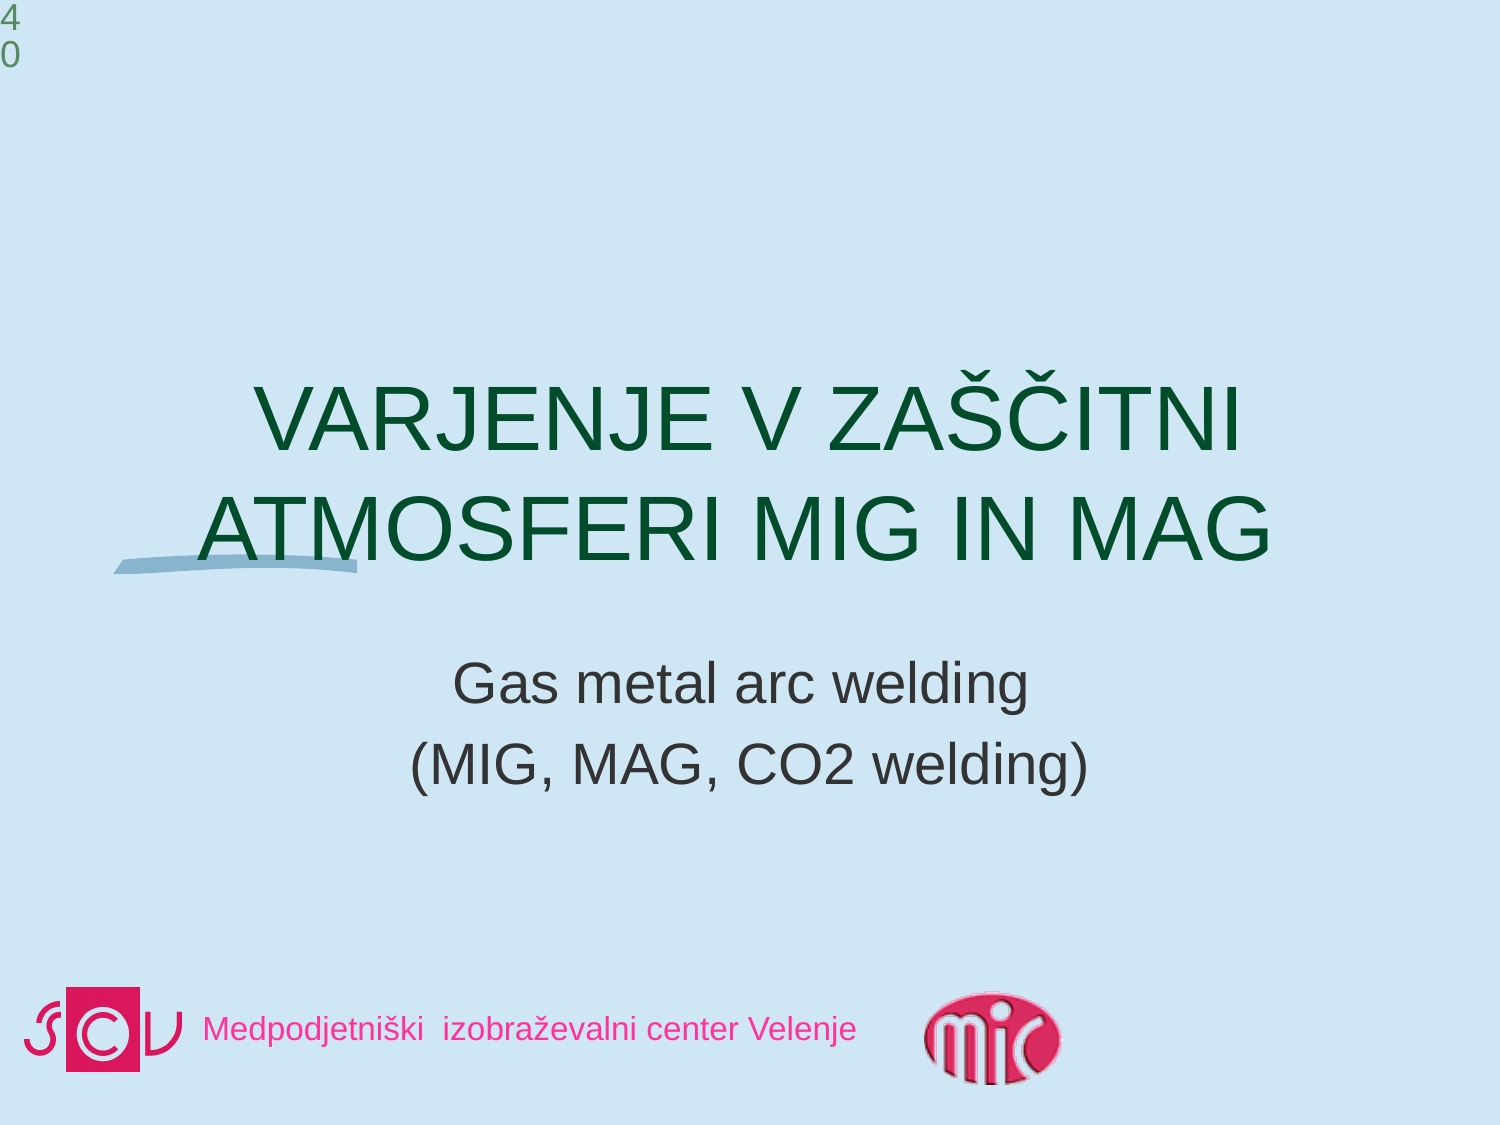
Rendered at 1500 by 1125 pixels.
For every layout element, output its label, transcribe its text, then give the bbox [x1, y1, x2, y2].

picture [24, 987, 182, 1072]
picture [924, 987, 1063, 1085]
subtitle Gas metal arc welding (MIG, MAG, CO2 welding) [225, 637, 1275, 925]
title VARJENJE V ZAŠČITNI ATMOSFERI MIG IN MAG [112, 375, 1388, 563]
